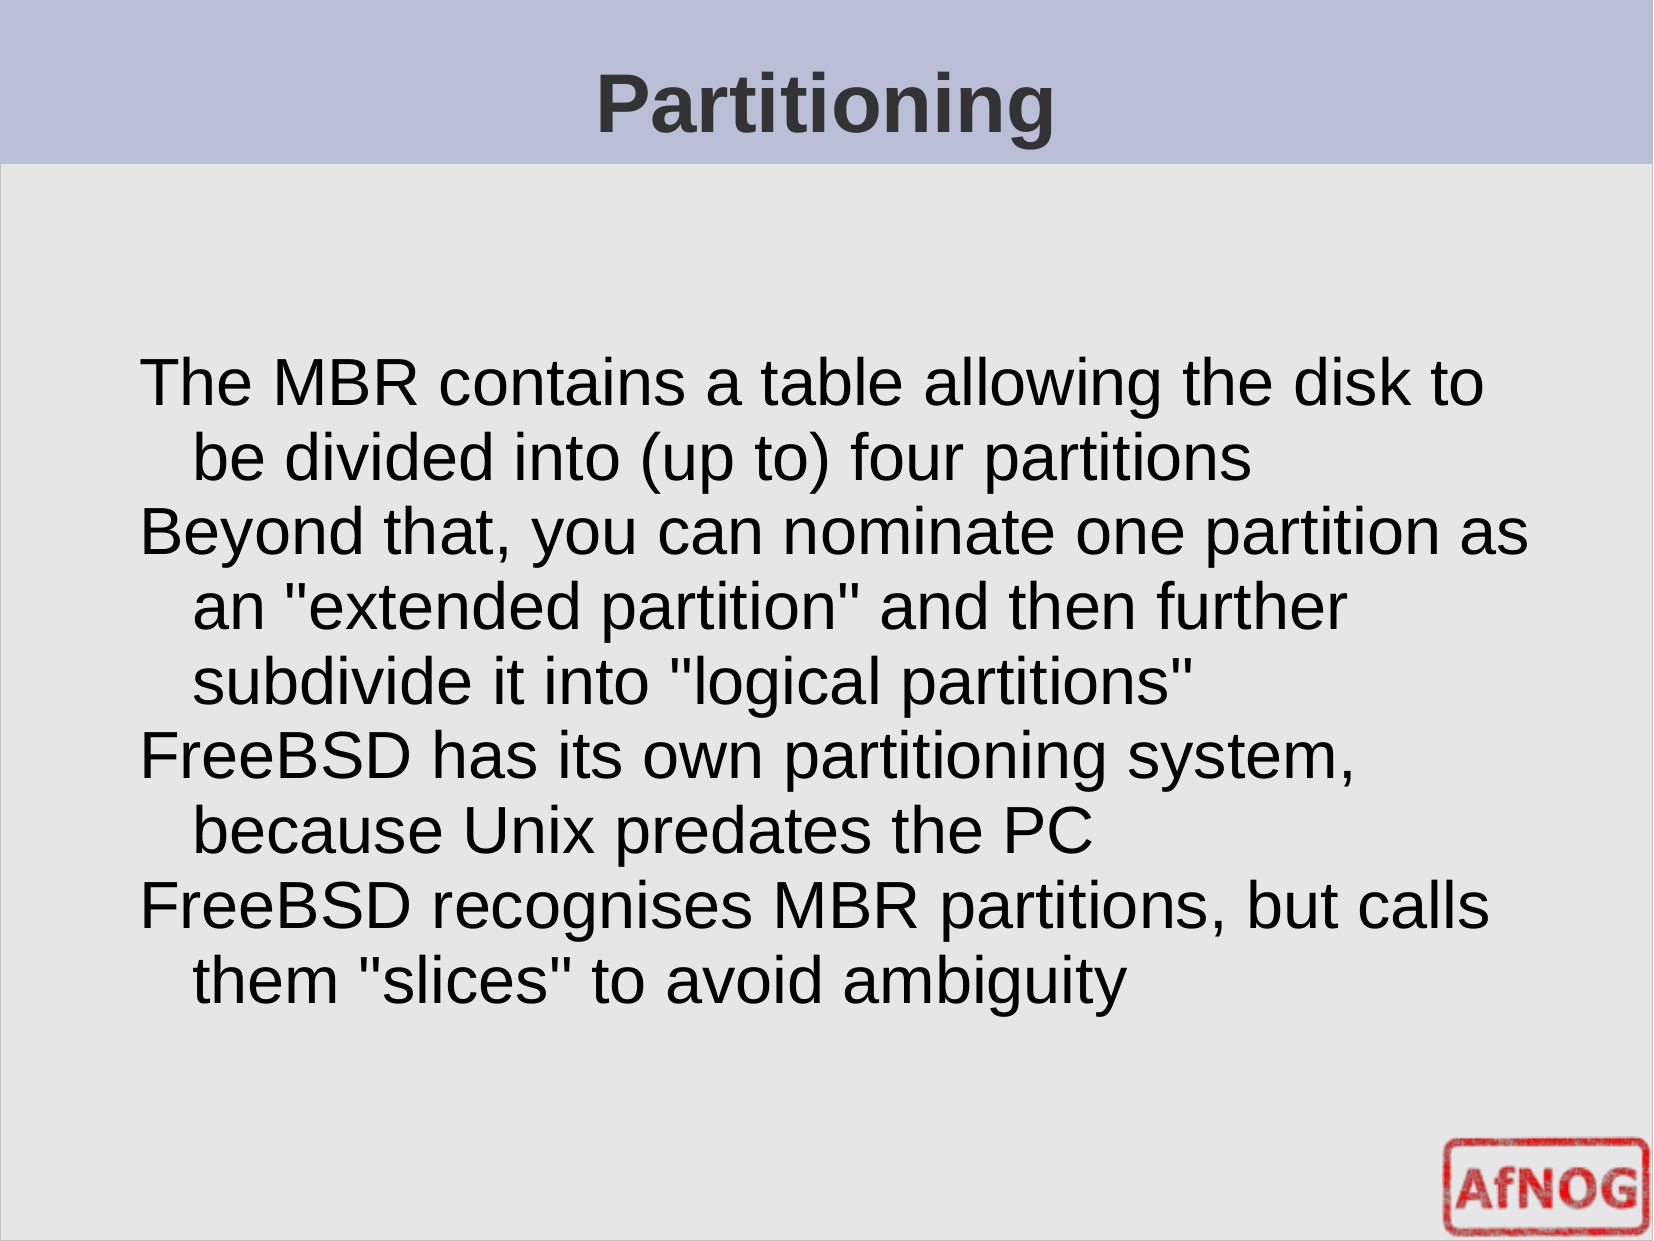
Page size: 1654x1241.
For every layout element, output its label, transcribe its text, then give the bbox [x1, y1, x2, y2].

picture [1441, 1135, 1653, 1241]
list The MBR contains a table allowing the disk to be divided into (up to) four partitions Beyond that, you can nominate one partition as an "extended partition" and then further subdivide it into "logical partitions" FreeBSD has its own partitioning system, because Unix predates the PC FreeBSD recognises MBR partitions, but calls them "slices" to avoid ambiguity [121, 344, 1534, 1127]
title Partitioning [0, 0, 1653, 208]
